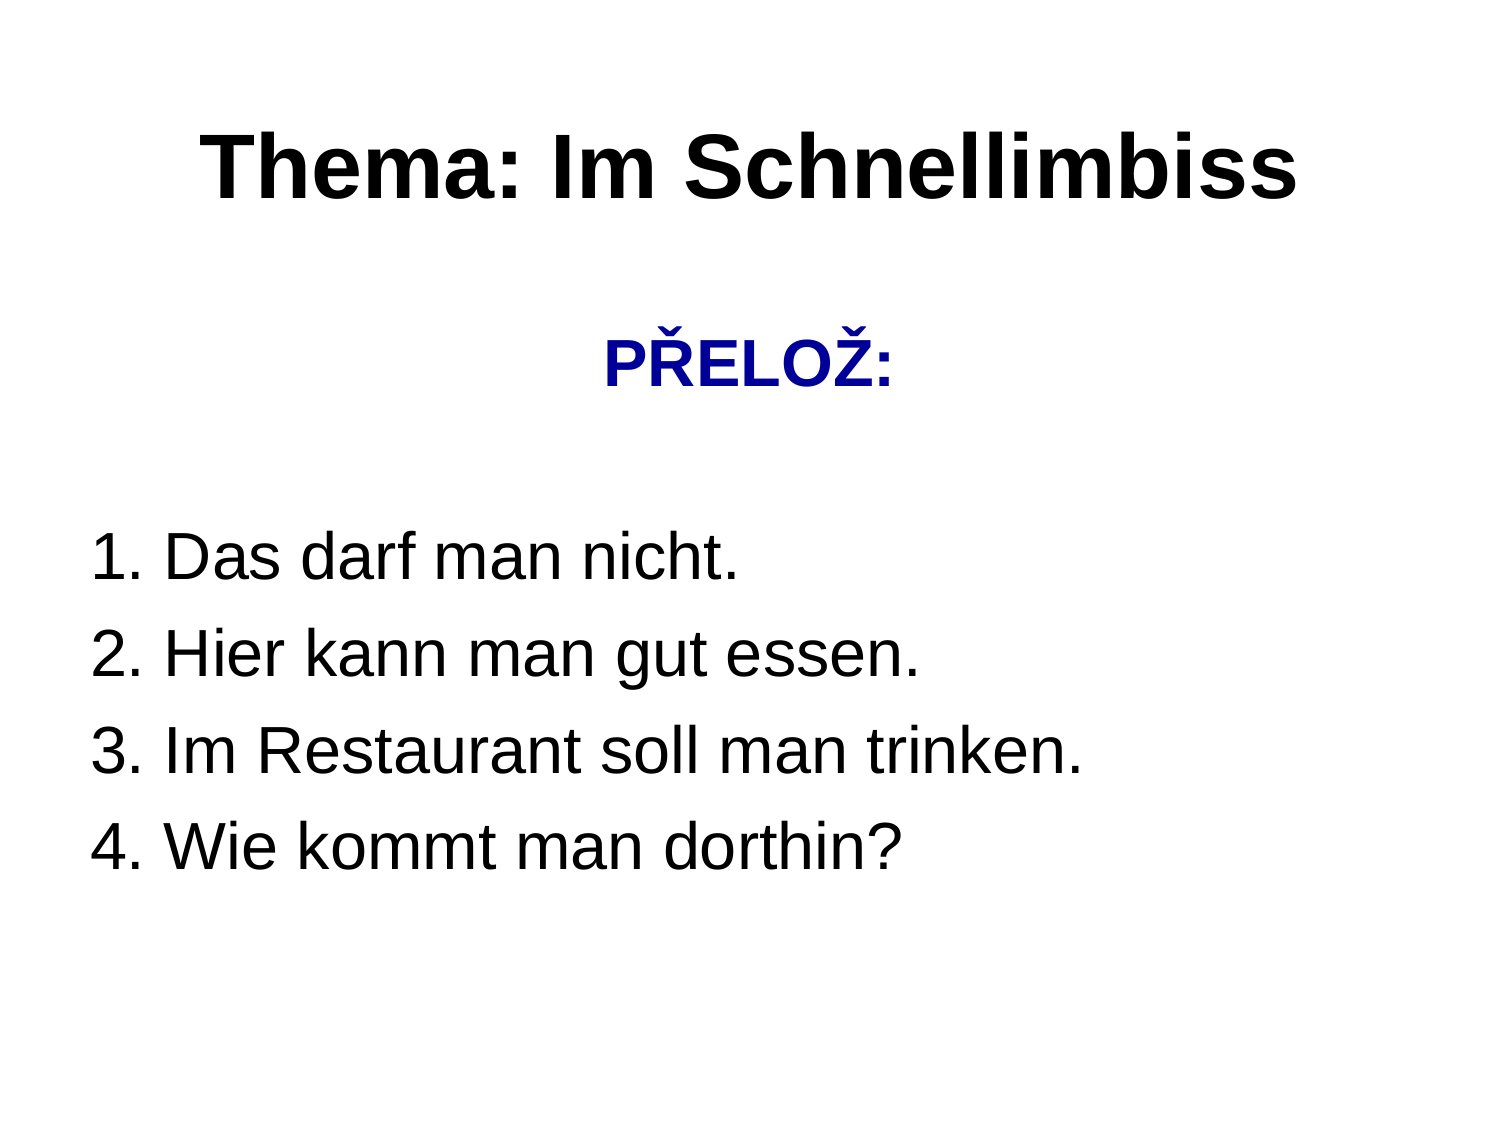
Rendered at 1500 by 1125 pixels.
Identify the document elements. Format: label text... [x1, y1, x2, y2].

list PŘELOŽ: 1. Das darf man nicht. 2. Hier kann man gut essen. 3. Im Restaurant soll man trinken. 4. Wie kommt man dorthin? [75, 312, 1426, 988]
title Thema: Im Schnellimbiss [75, 47, 1426, 276]
